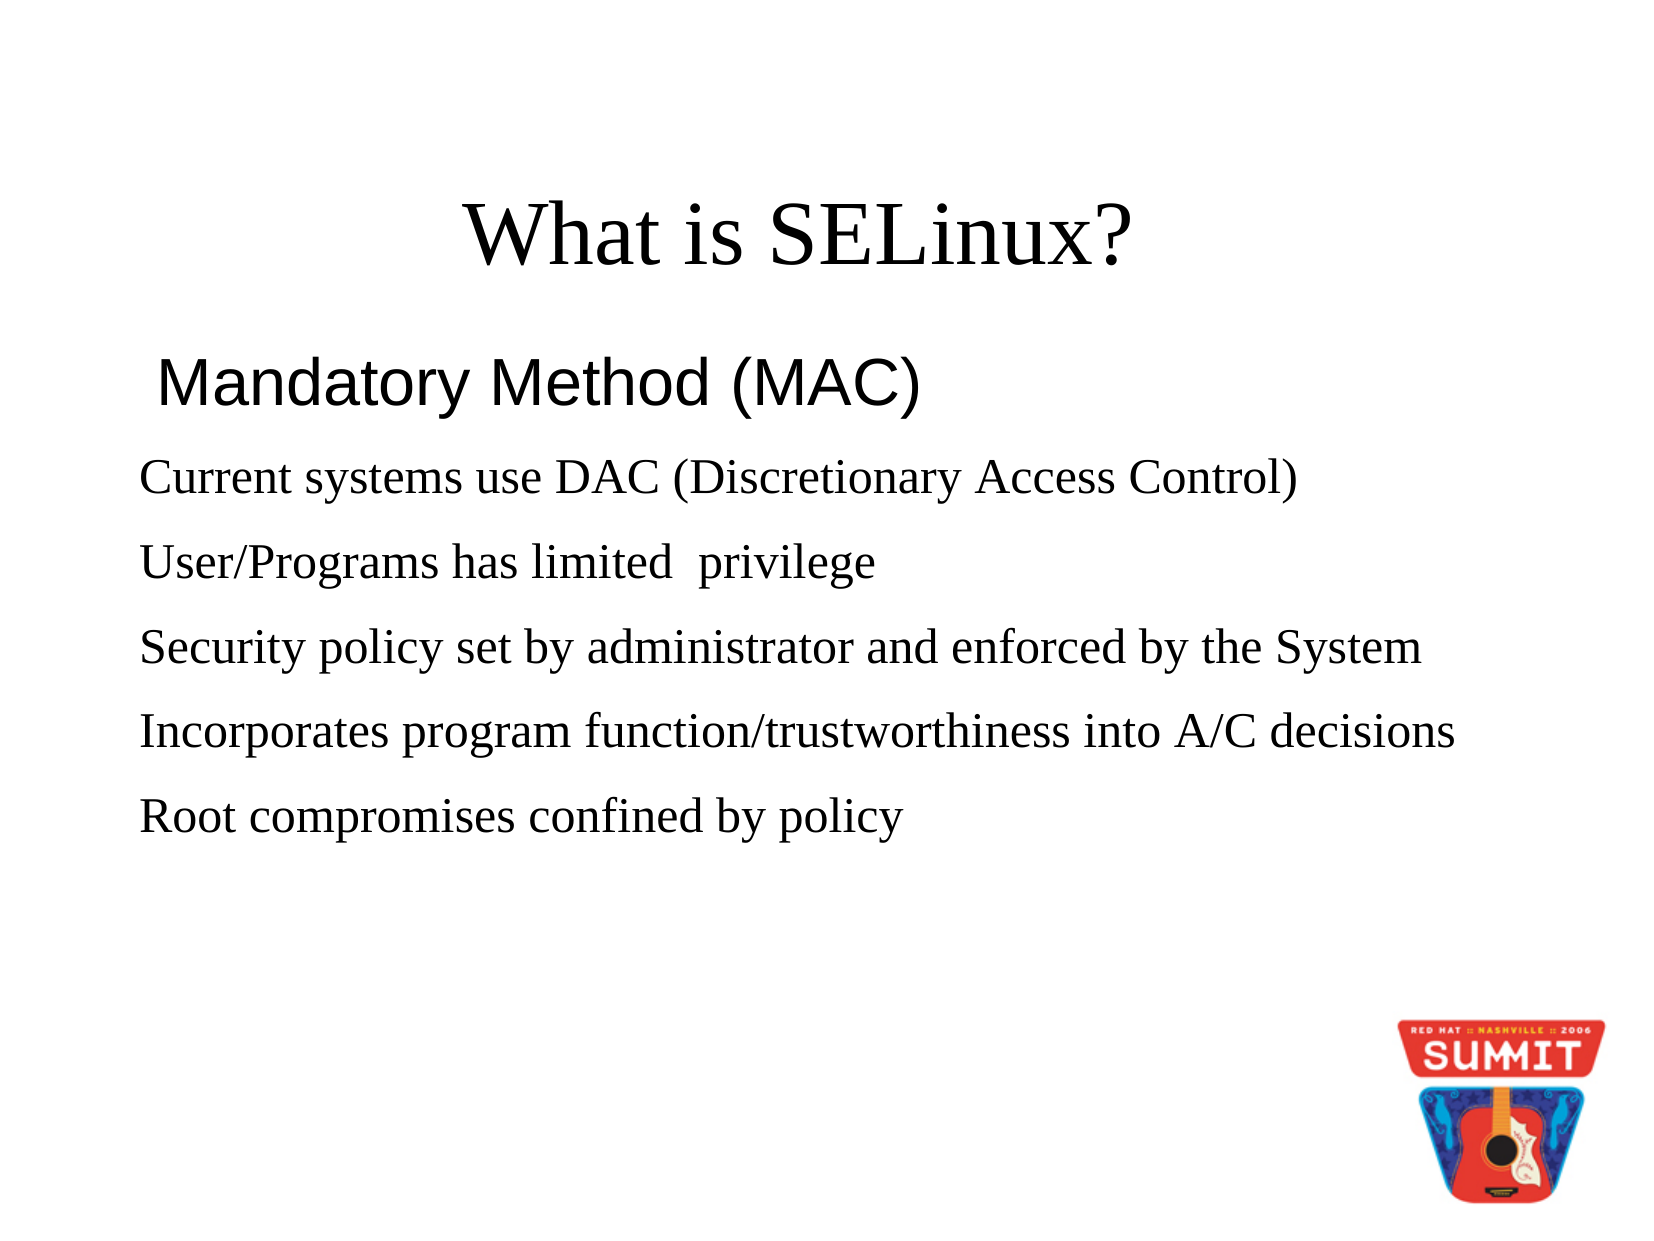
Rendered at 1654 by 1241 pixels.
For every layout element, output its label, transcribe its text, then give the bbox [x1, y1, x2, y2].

picture [1392, 1011, 1611, 1211]
list Mandatory Method (MAC) Current systems use DAC (Discretionary Access Control) User/Programs has limited privilege Security policy set by administrator and enforced by the System Incorporates program function/trustworthiness into A/C decisions Root compromises confined by policy [121, 344, 1534, 1126]
title What is SELinux? [96, 169, 1502, 297]
